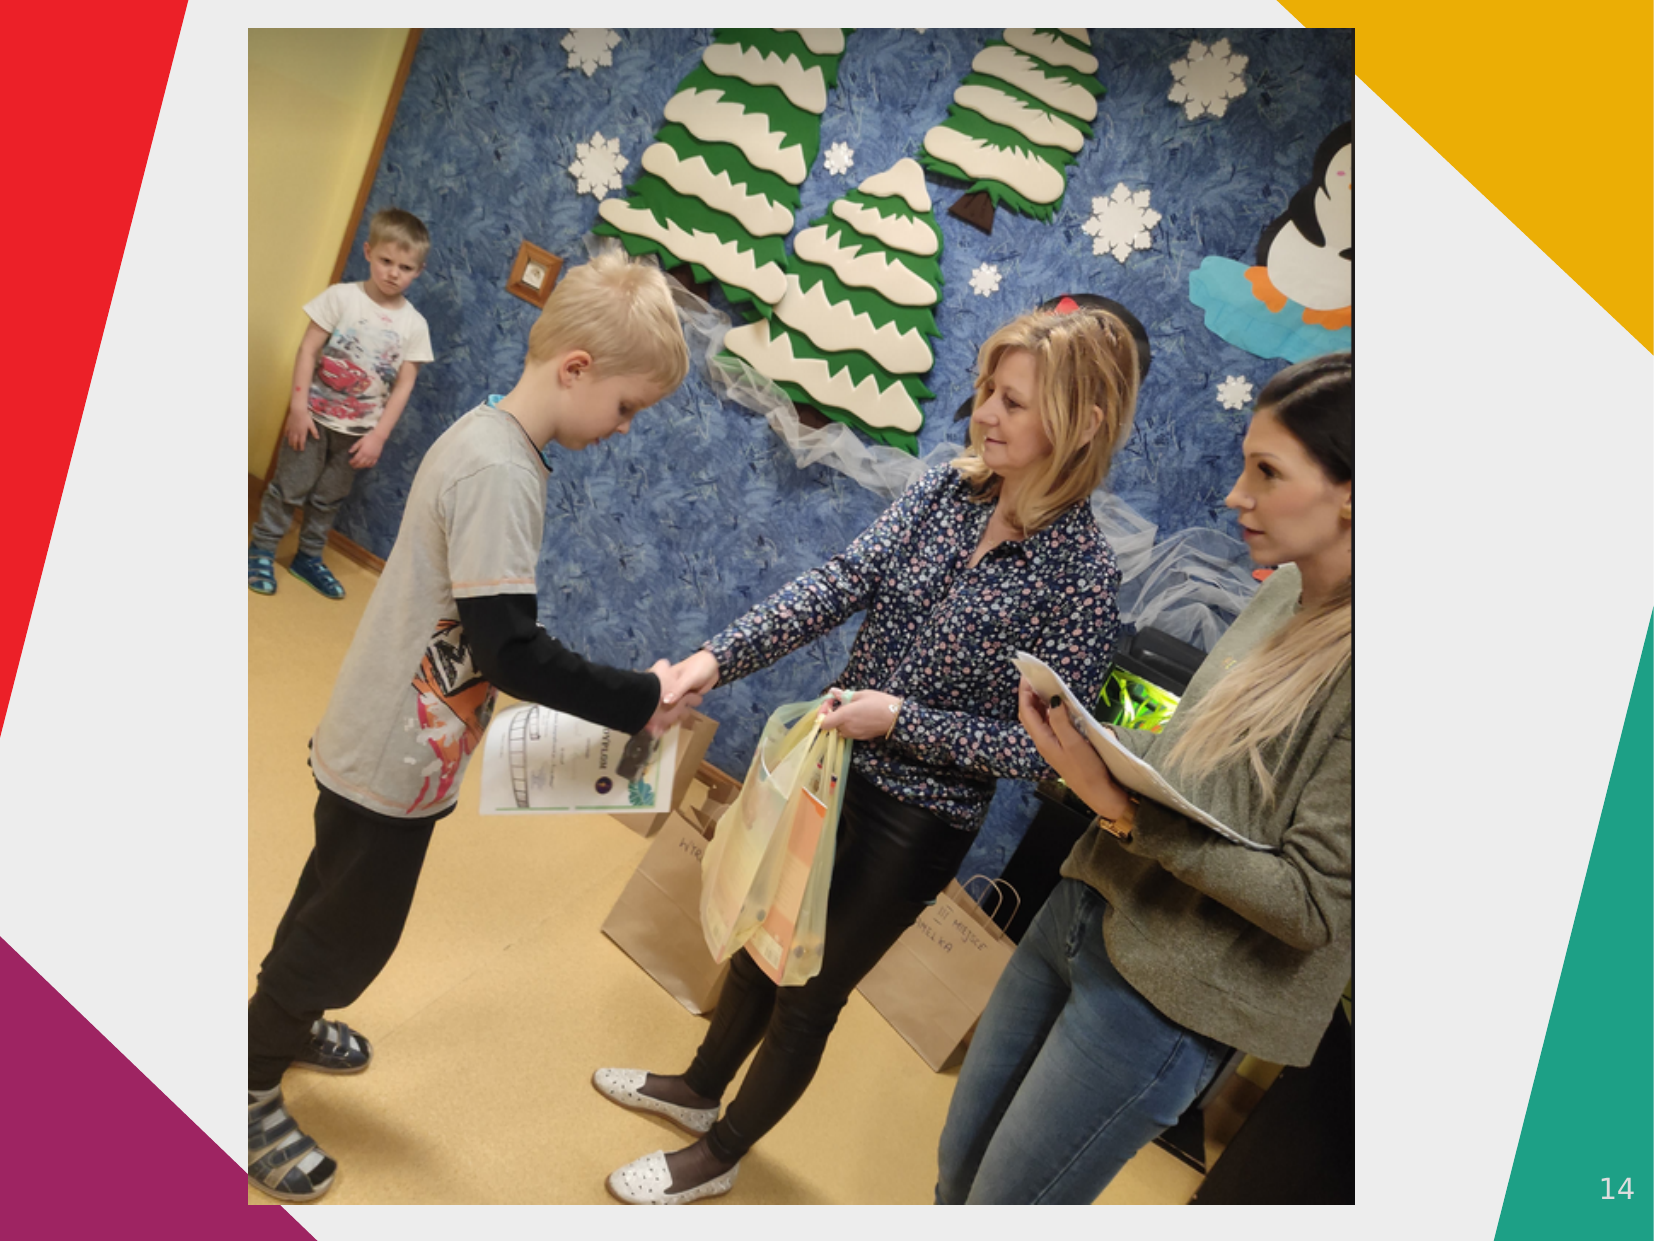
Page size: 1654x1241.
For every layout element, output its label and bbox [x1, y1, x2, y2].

picture [248, 28, 1355, 1205]
